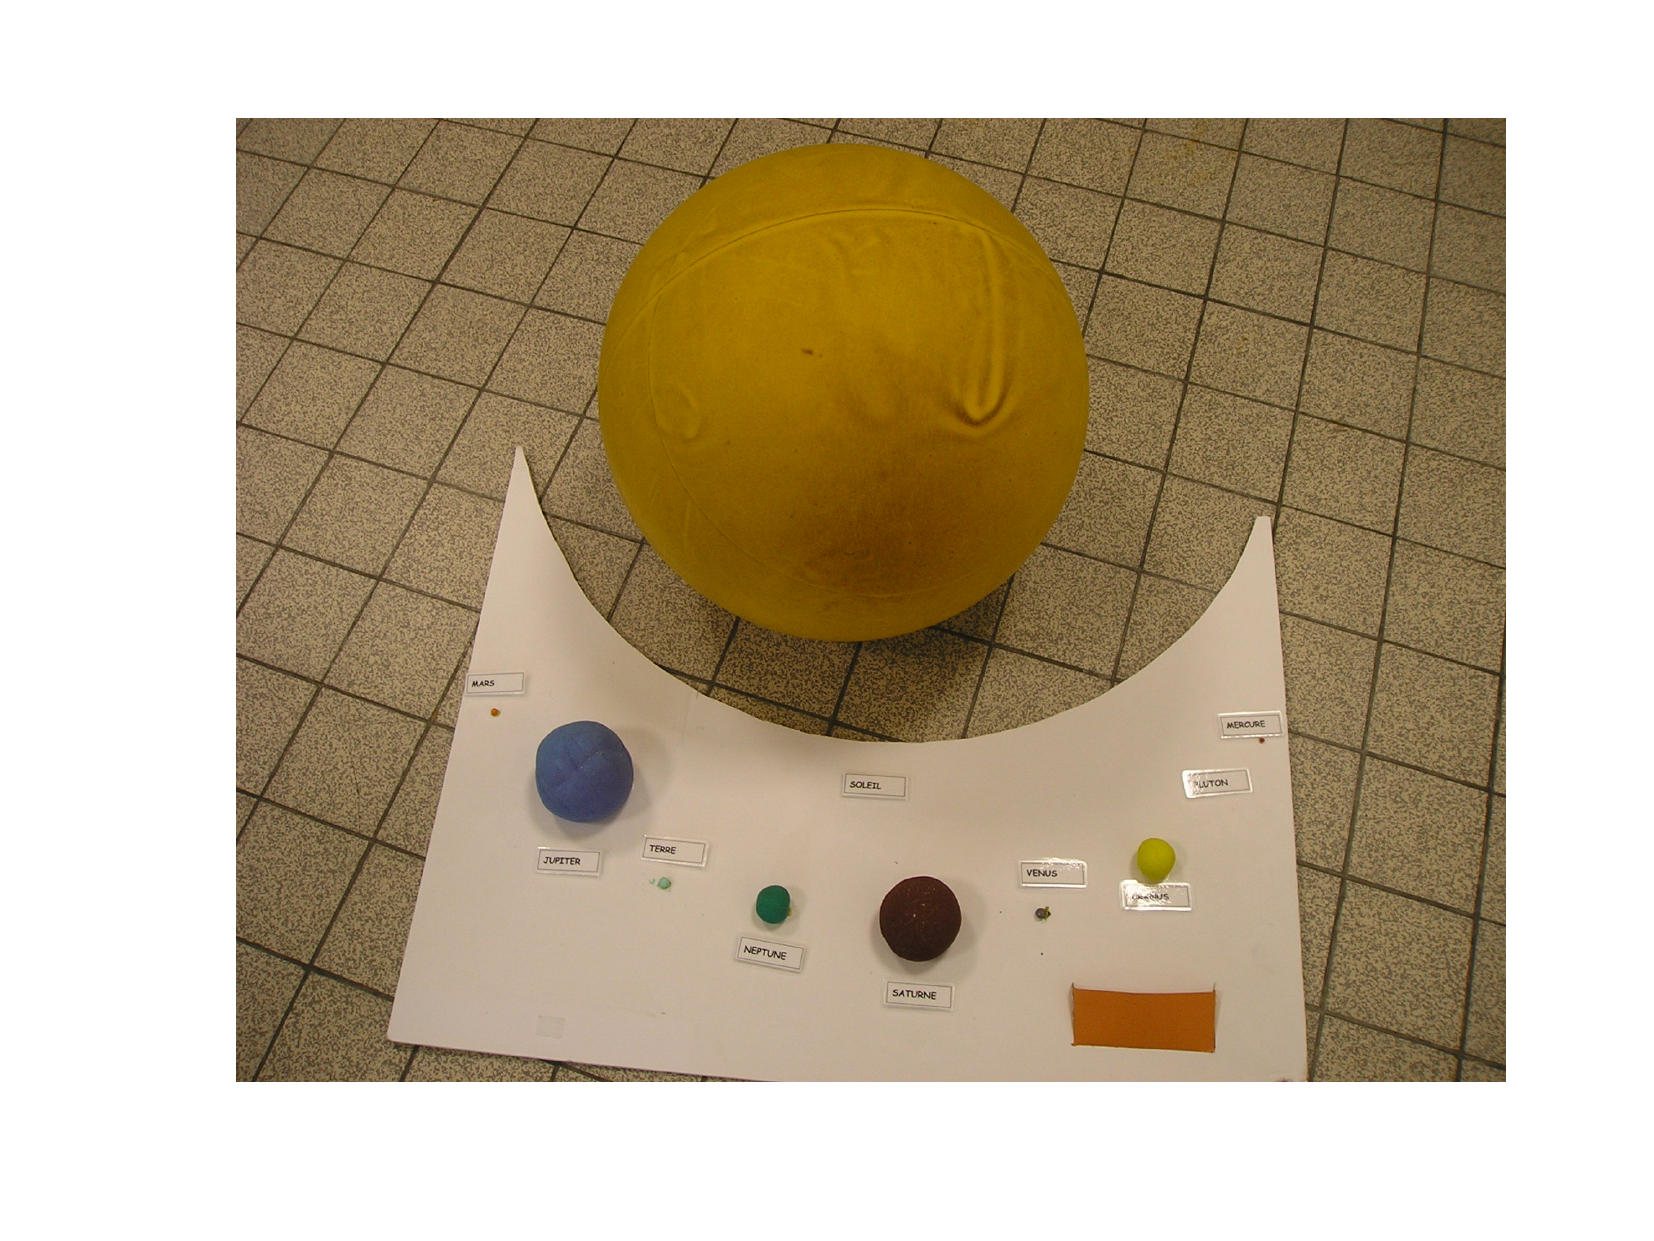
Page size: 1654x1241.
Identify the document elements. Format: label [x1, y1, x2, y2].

picture [236, 118, 1506, 1082]
